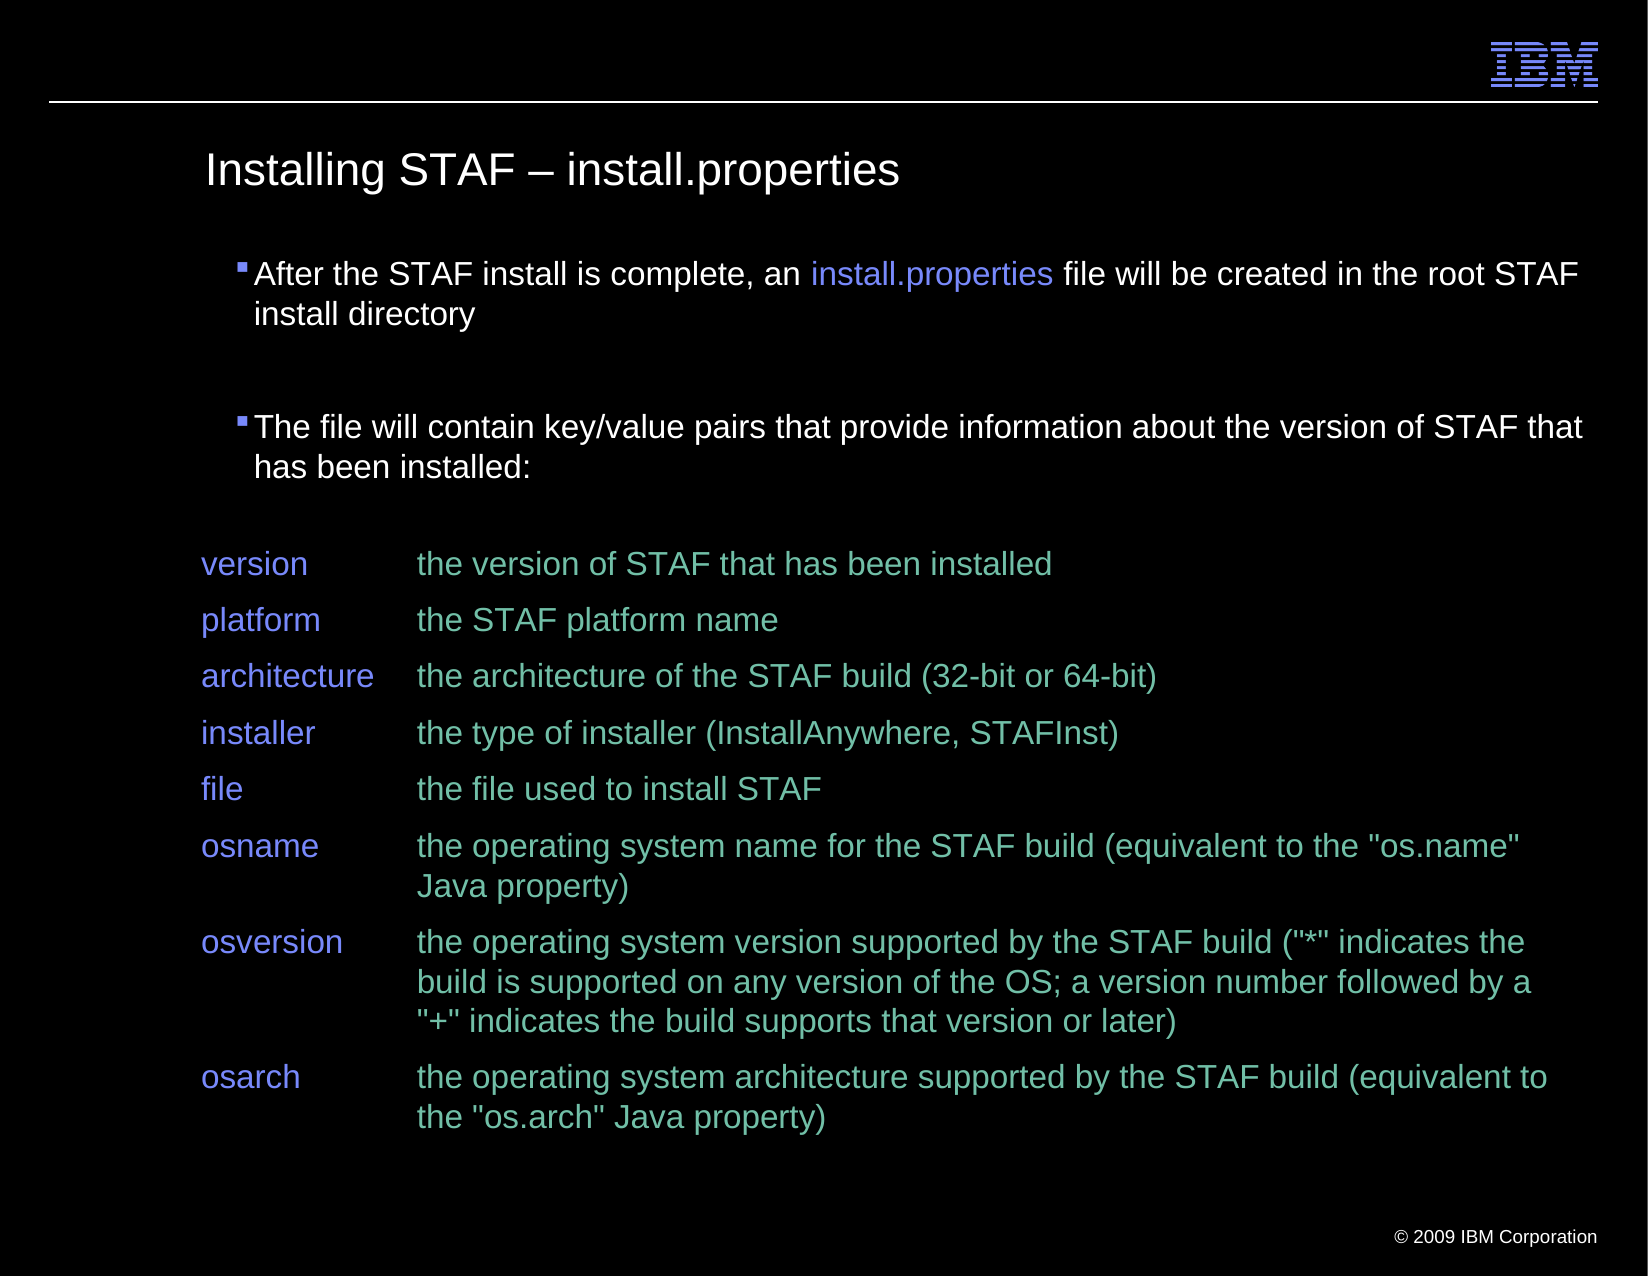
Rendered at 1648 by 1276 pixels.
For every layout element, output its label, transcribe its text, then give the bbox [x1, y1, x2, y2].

text_box After the STAF install is complete, an install.properties file will be created in the root STAF install directory The file will contain key/value pairs that provide information about the version of STAF that has been installed: [235, 252, 1599, 486]
table_header the version of STAF that has been installed [402, 534, 1586, 591]
table_cell installer [186, 703, 402, 759]
table_cell the architecture of the STAF build (32-bit or 64-bit) [402, 647, 1586, 703]
table_cell the type of installer (InstallAnywhere, STAFInst) [402, 703, 1586, 759]
table_cell the operating system version supported by the STAF build ("*" indicates the build is supported on any version of the OS; a version number followed by a "+" indicates the build supports that version or later) [402, 912, 1586, 1047]
table_cell osname [186, 817, 402, 912]
title Installing STAF – install.properties [188, 137, 1648, 231]
table_cell architecture [186, 647, 402, 703]
picture [1491, 42, 1598, 87]
table_cell the STAF platform name [402, 591, 1586, 647]
table_cell osversion [186, 912, 402, 1047]
table_cell the file used to install STAF [402, 759, 1586, 817]
table_cell file [186, 759, 402, 817]
table_cell platform [186, 591, 402, 647]
table_cell the operating system architecture supported by the STAF build (equivalent to the "os.arch" Java property) [402, 1047, 1586, 1143]
table_cell osarch [186, 1047, 402, 1143]
table_cell the operating system name for the STAF build (equivalent to the "os.name" Java property) [402, 817, 1586, 912]
table_header version [186, 534, 402, 591]
